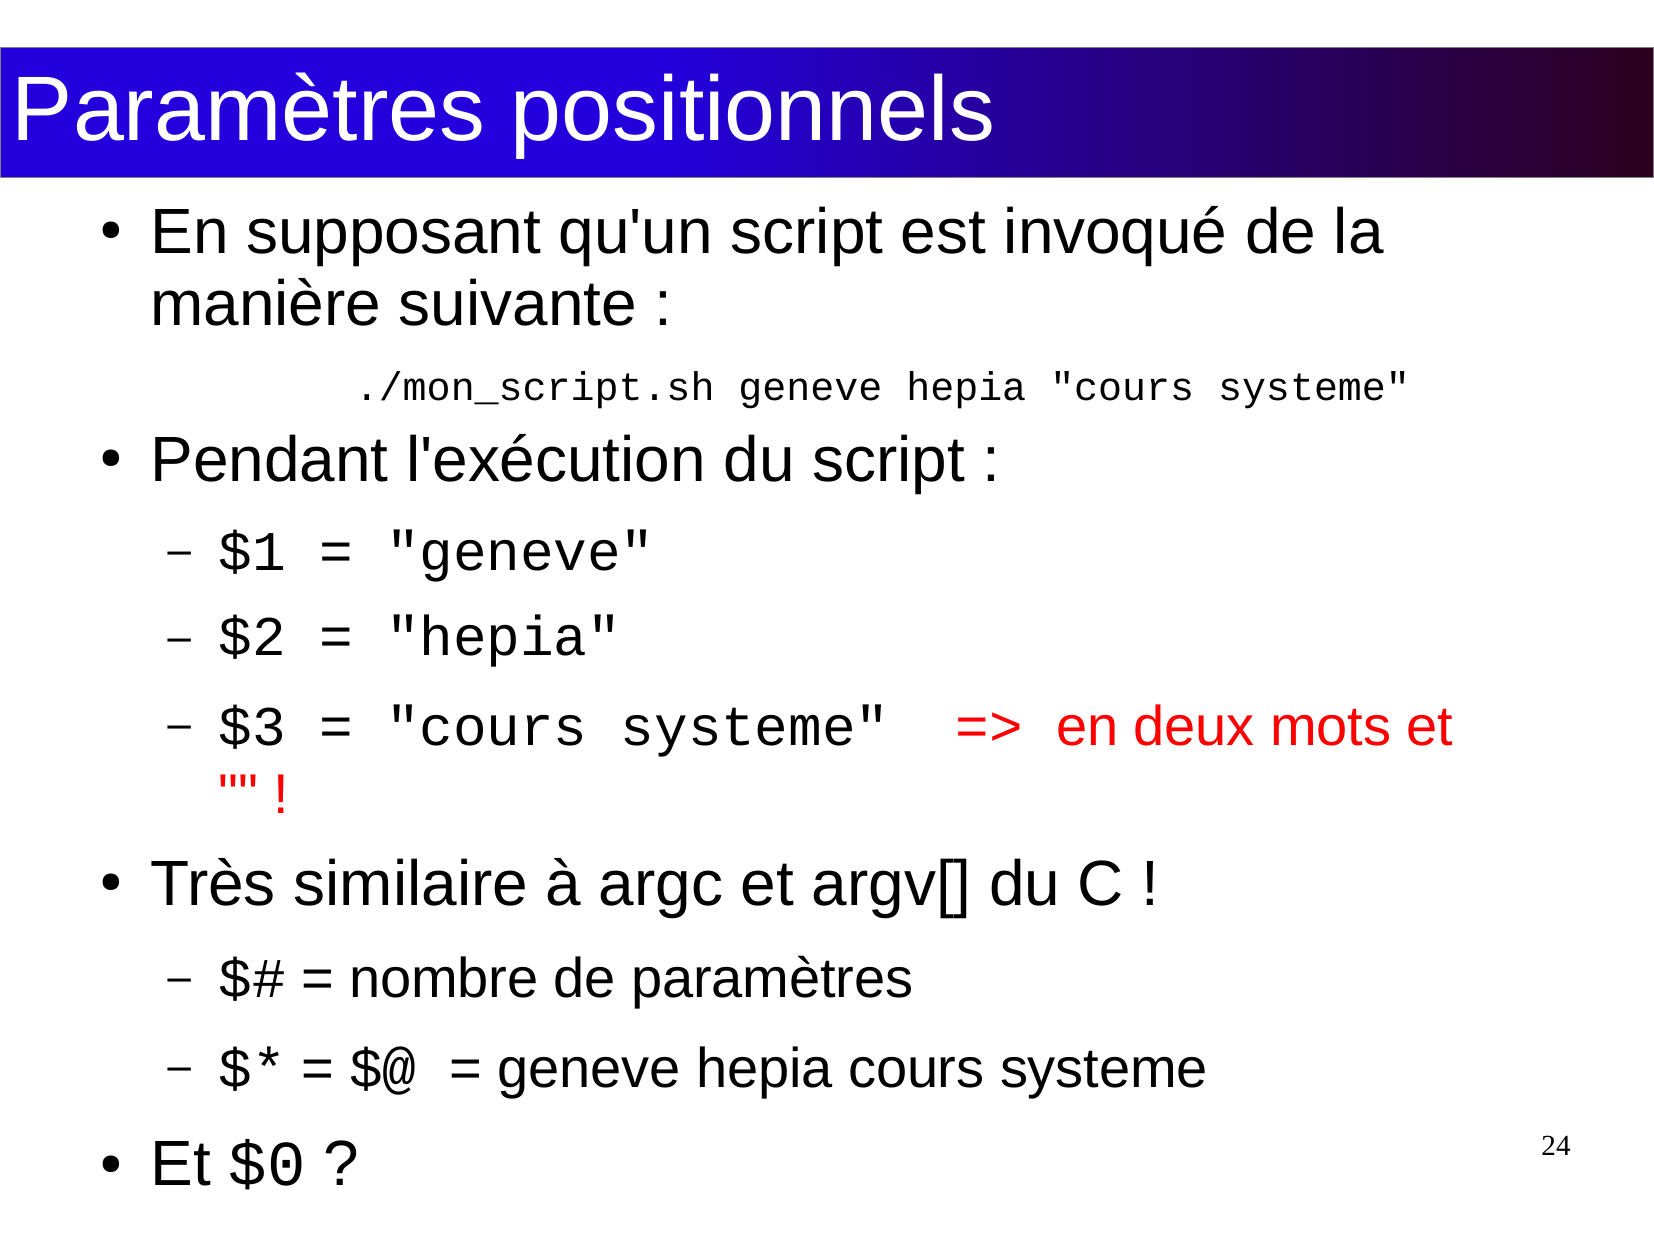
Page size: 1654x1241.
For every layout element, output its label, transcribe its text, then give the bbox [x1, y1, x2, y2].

title Paramètres positionnels [11, 5, 1642, 213]
list En supposant qu'un script est invoqué de la manière suivante : ./mon_script.sh geneve hepia "cours systeme" Pendant l'exécution du script : $1 = "geneve" $2 = "hepia" $3 = "cours systeme" => en deux mots et "" ! Très similaire à argc et argv[] du C ! $# = nombre de paramètres $* = $@ = geneve hepia cours systeme Et $0 ? [82, 195, 1538, 1205]
